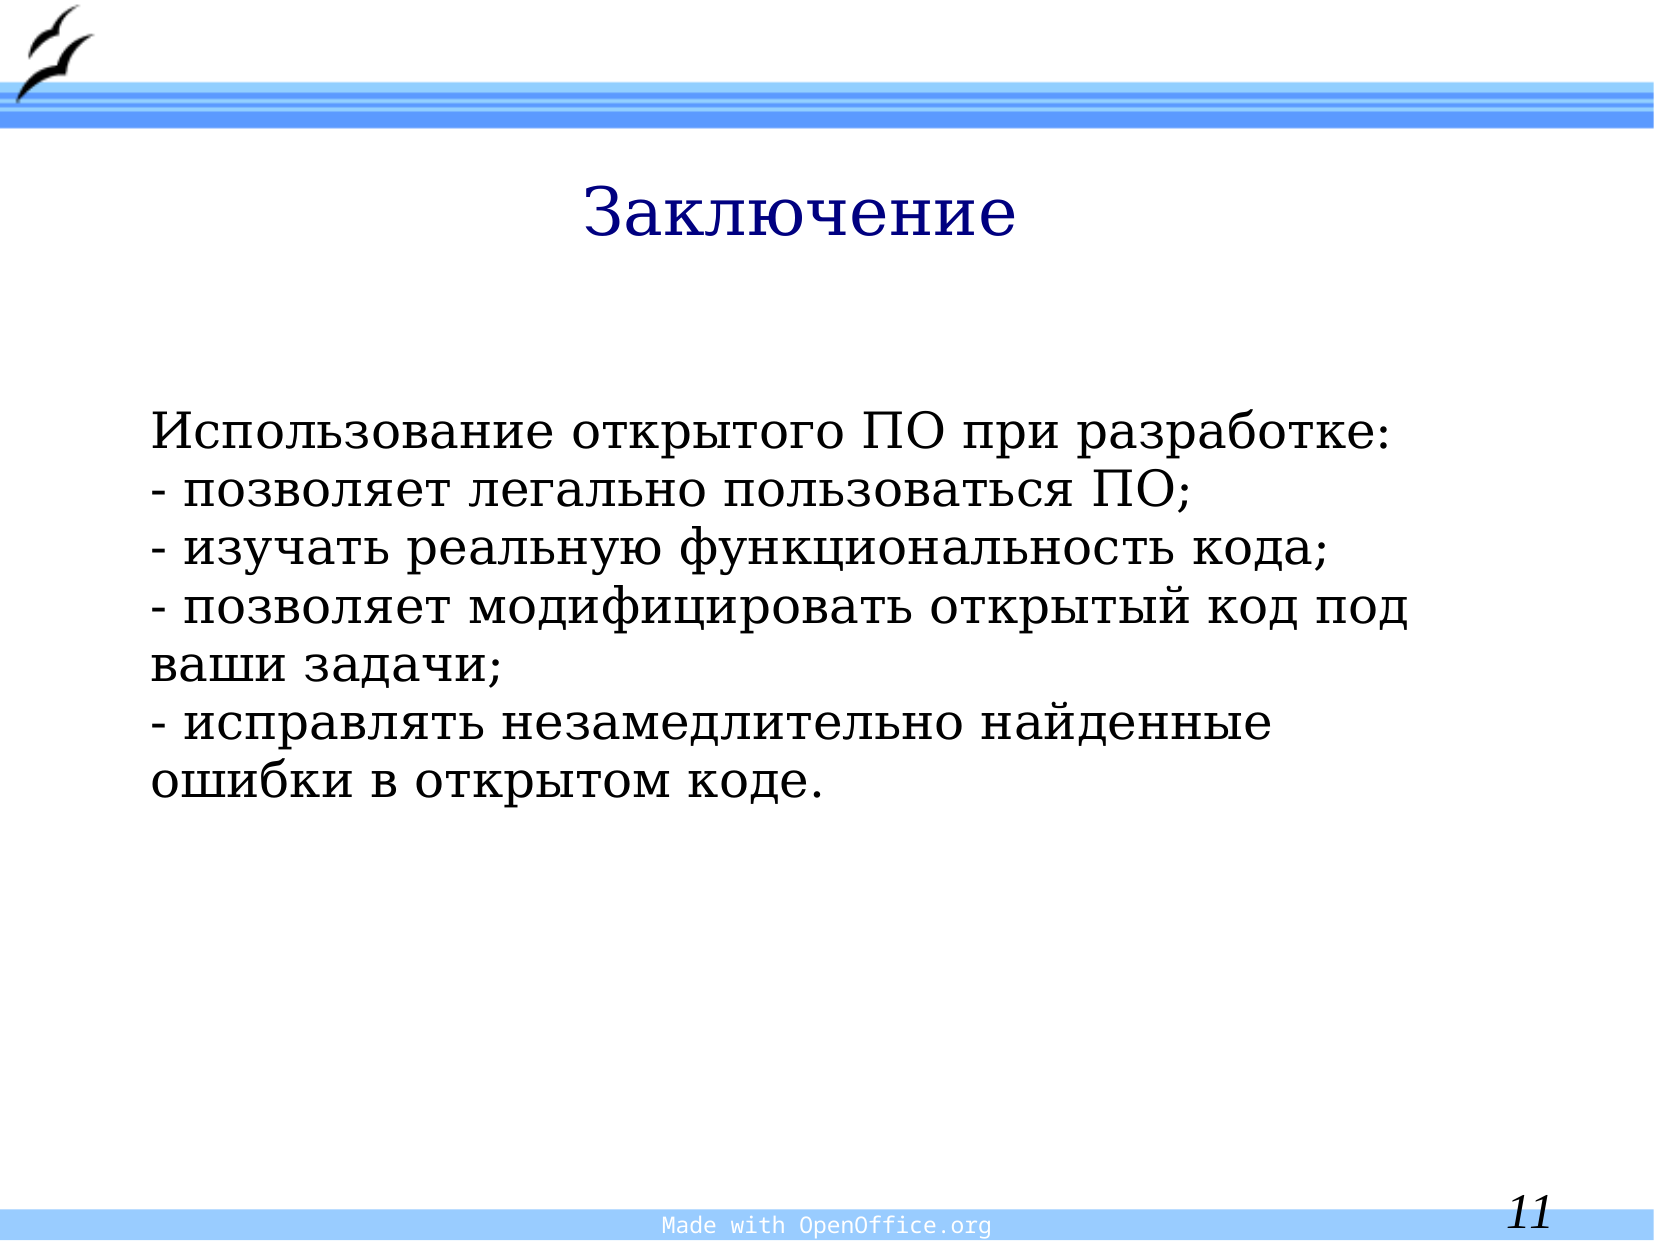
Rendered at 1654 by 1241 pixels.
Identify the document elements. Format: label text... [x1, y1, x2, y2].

picture [0, 0, 1654, 133]
subtitle Использование открытого ПО при разработке: - позволяет легально пользоваться ПО; - изучать реальную функциональность кода; - позволяет модифицировать открытый код под ваши задачи; - исправлять незамедлительно найденные ошибки в открытом коде. [150, 295, 1447, 975]
title Заключение [93, 159, 1506, 266]
